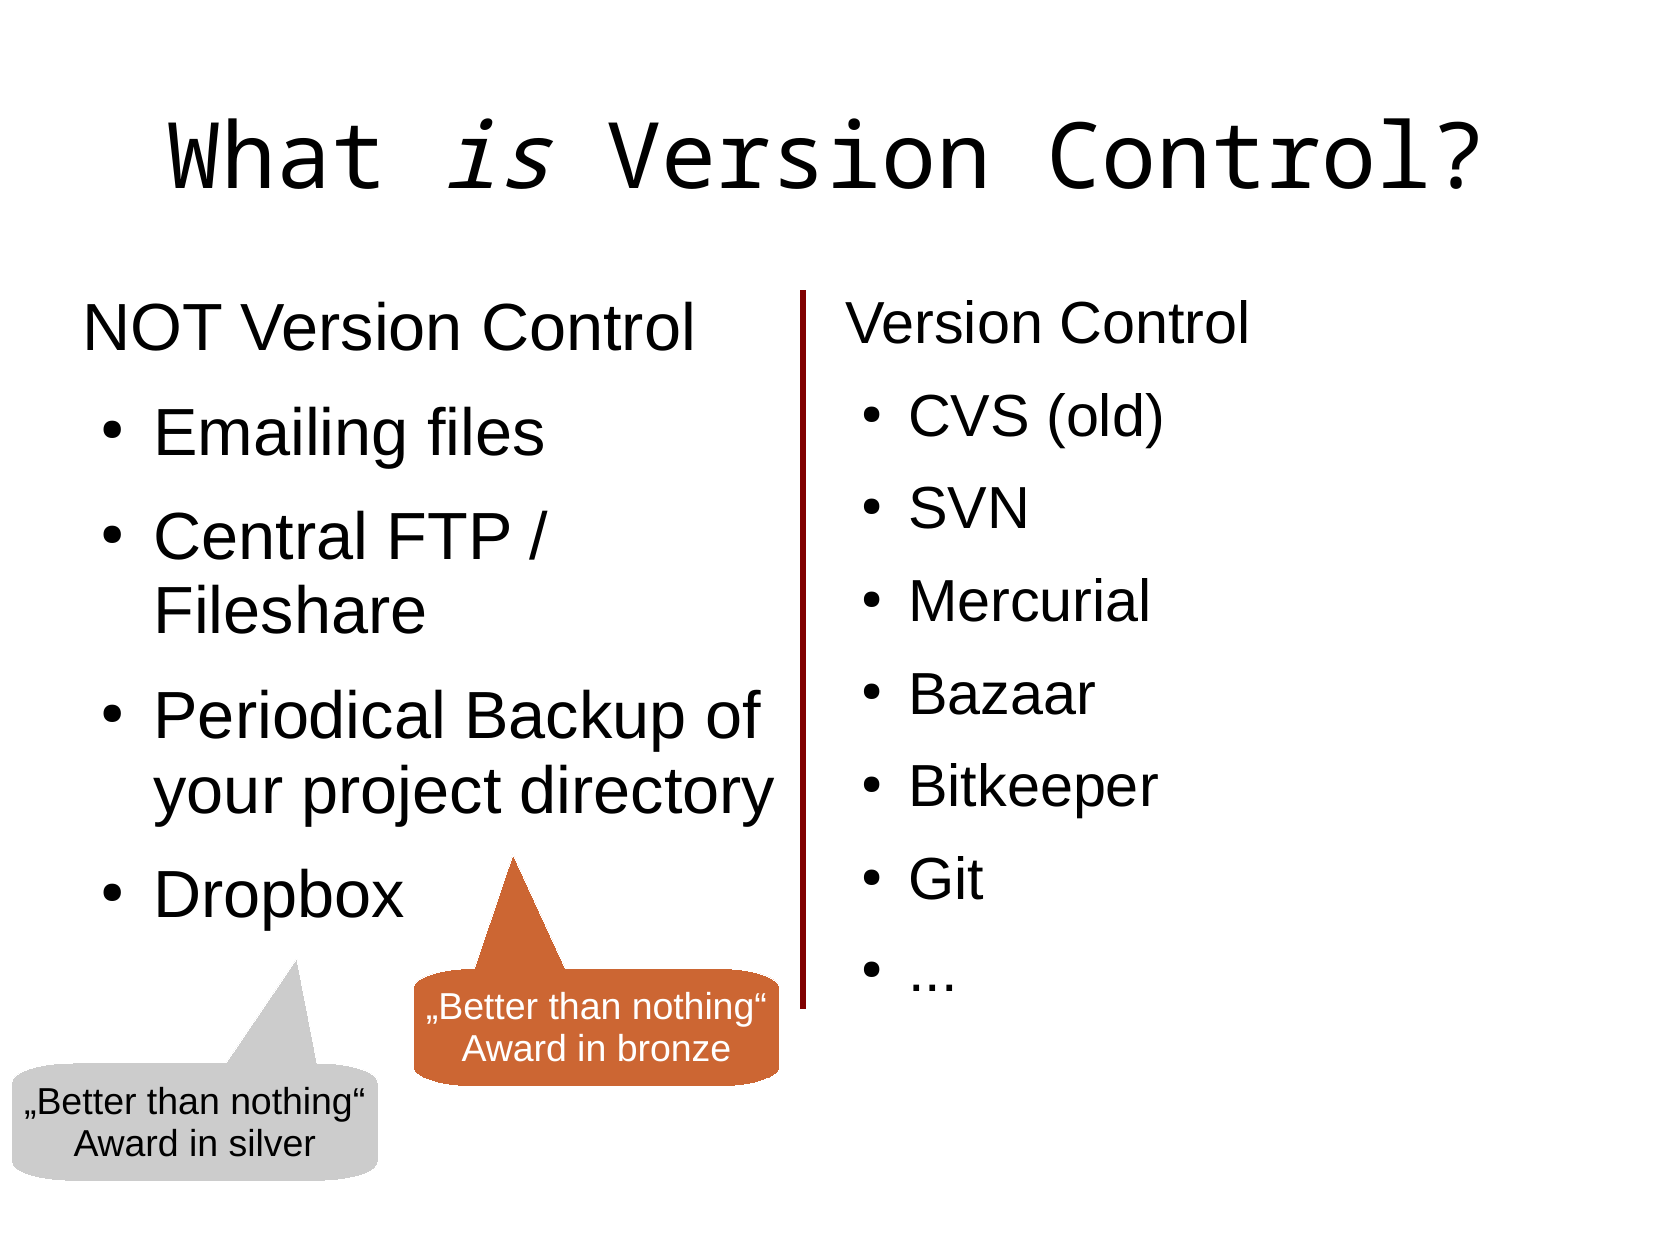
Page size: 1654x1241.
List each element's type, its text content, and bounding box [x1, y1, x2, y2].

title What is Version Control? [82, 49, 1571, 257]
list NOT Version Control Emailing files Central FTP / Fileshare Periodical Backup of your project directory Dropbox [82, 290, 809, 1010]
text_box „Better than nothing“ Award in bronze [413, 854, 780, 1087]
list Version Control CVS (old) SVN Mercurial Bazaar Bitkeeper Git ... [845, 290, 1572, 1010]
text_box „Better than nothing“ Award in silver [11, 958, 379, 1182]
